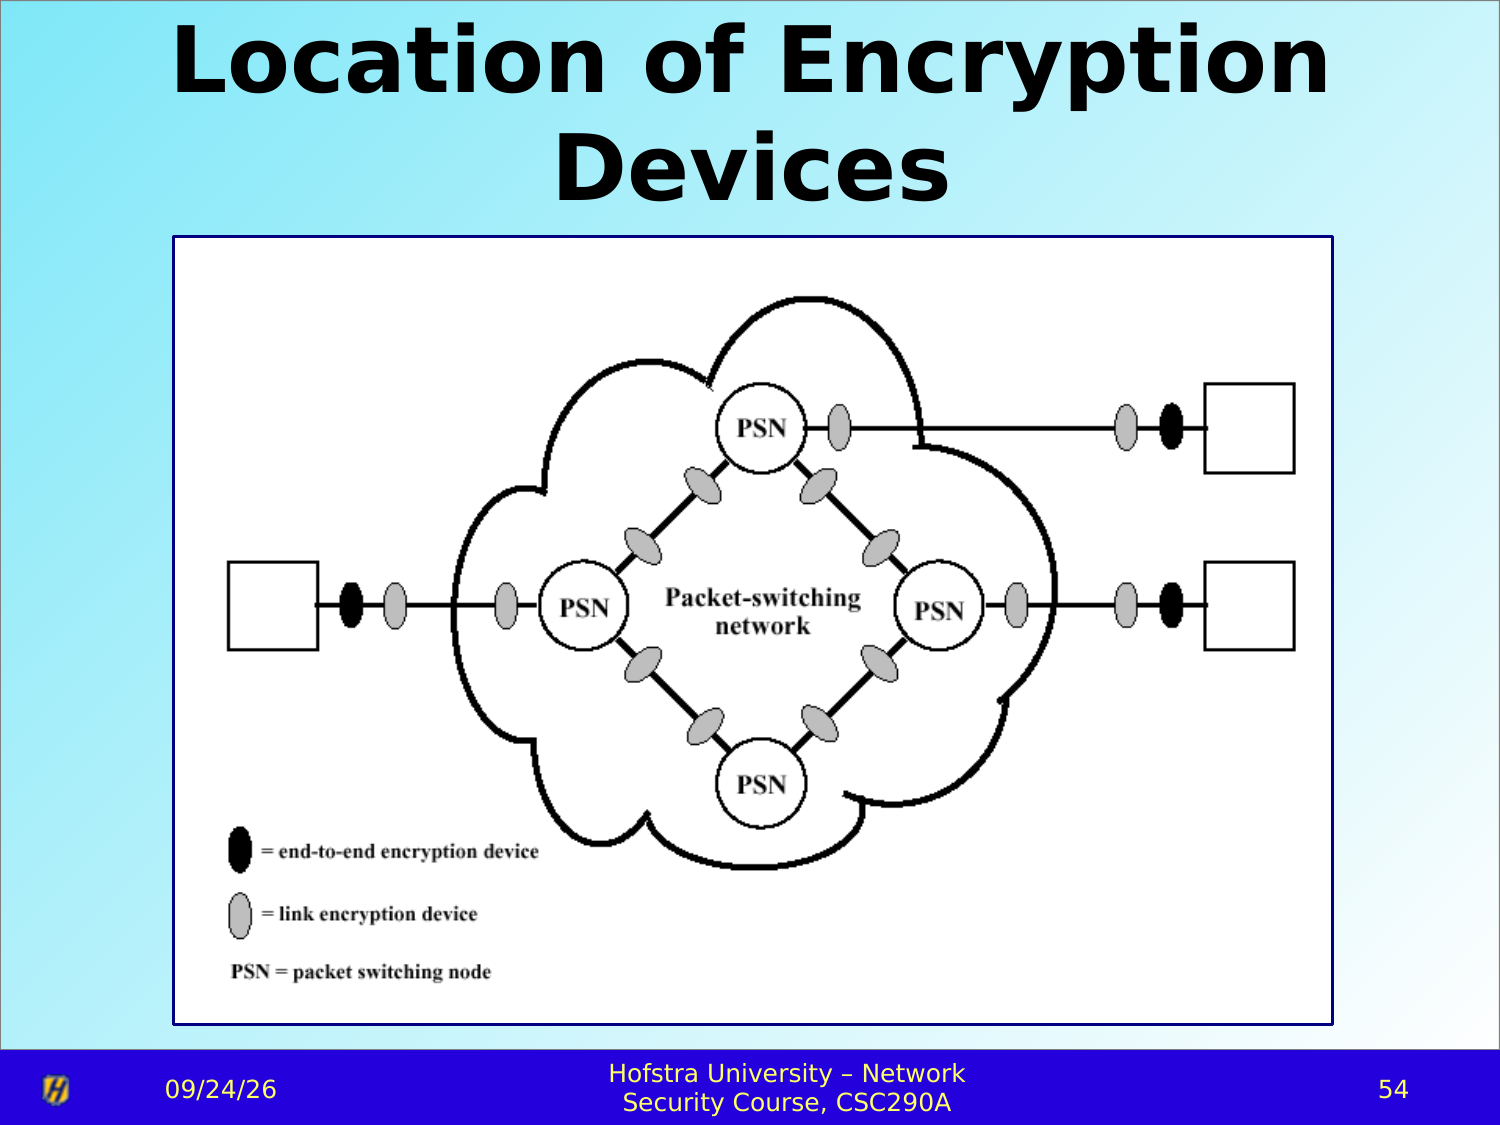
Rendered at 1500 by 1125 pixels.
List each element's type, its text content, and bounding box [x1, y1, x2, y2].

title Location of Encryption Devices [112, 0, 1391, 230]
picture [174, 237, 1332, 1024]
picture [37, 1072, 76, 1110]
